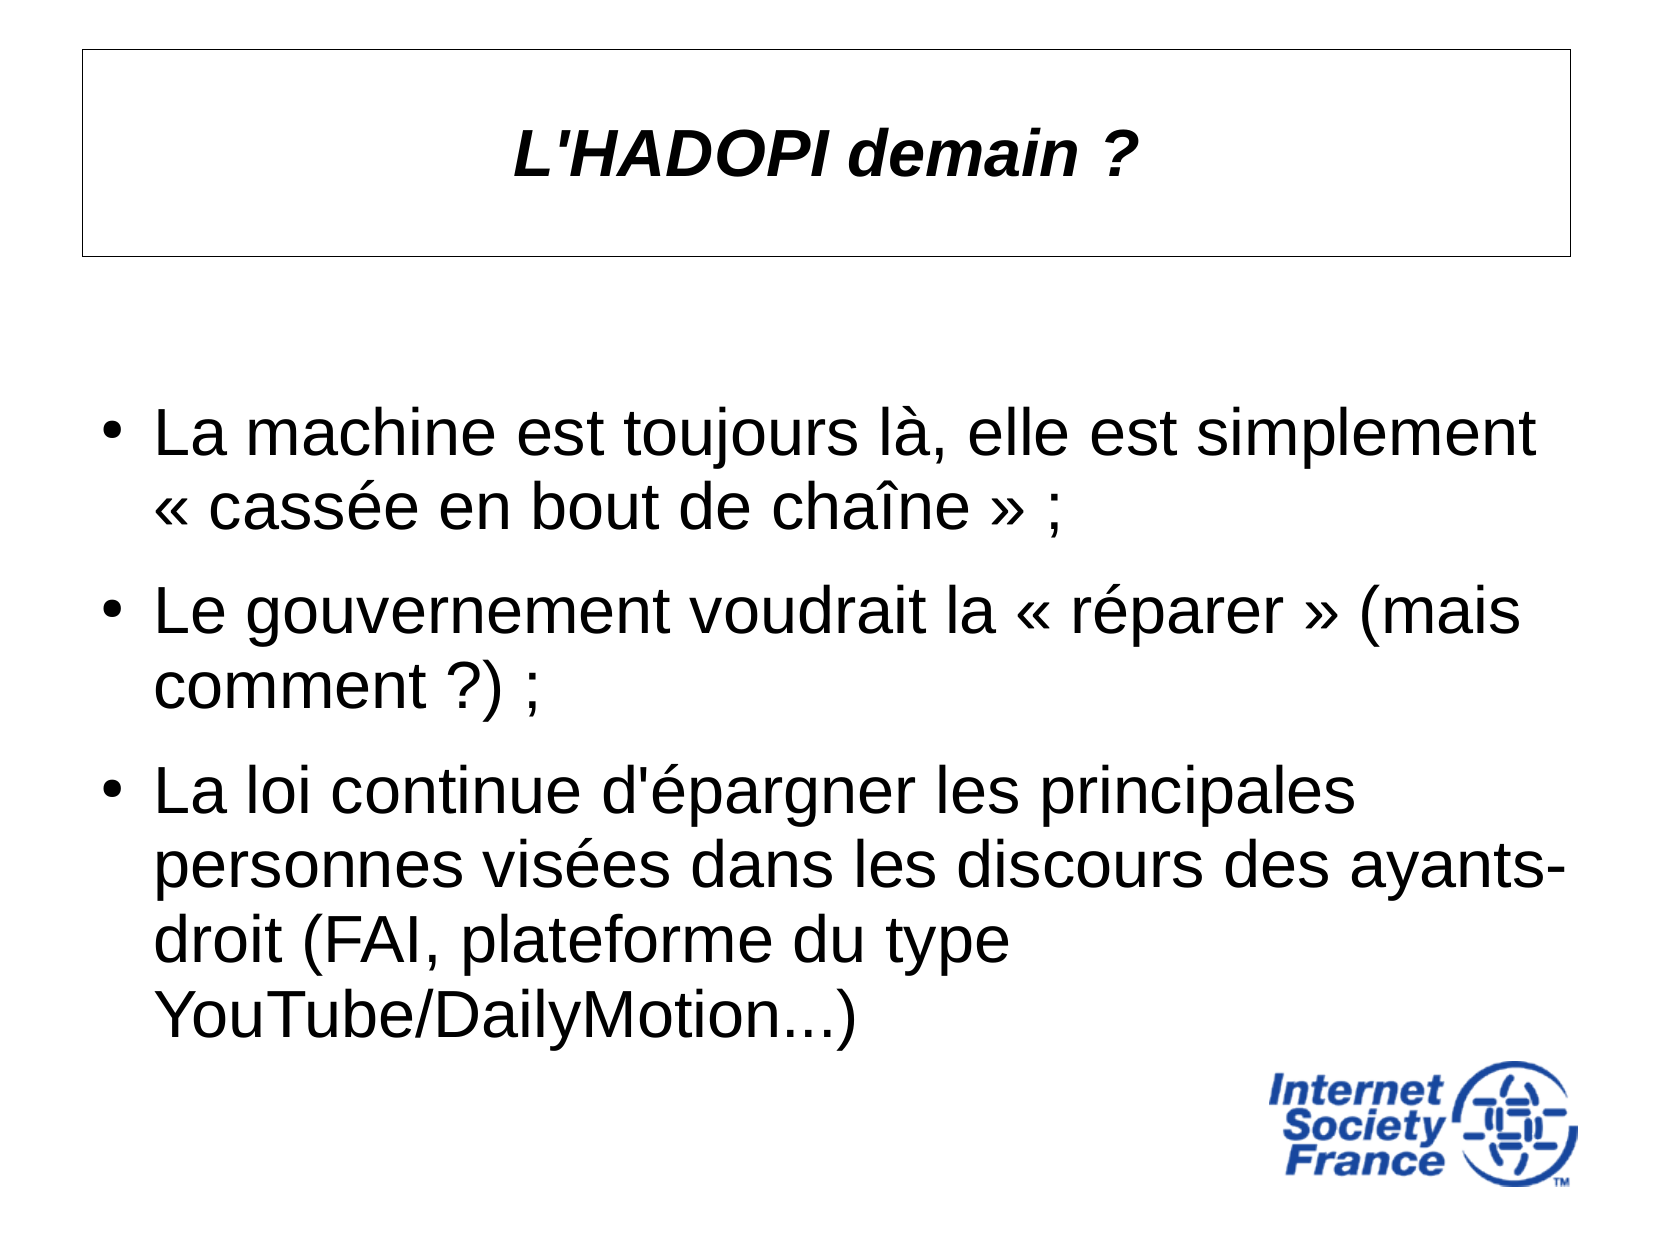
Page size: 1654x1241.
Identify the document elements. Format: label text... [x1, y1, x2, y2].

title L'HADOPI demain ? [82, 49, 1571, 257]
picture [1269, 1061, 1578, 1188]
list La machine est toujours là, elle est simplement « cassée en bout de chaîne » ; Le gouvernement voudrait la « réparer » (mais comment ?) ; La loi continue d'épargner les principales personnes visées dans les discours des ayants-droit (FAI, plateforme du type YouTube/DailyMotion...) [82, 290, 1571, 1109]
